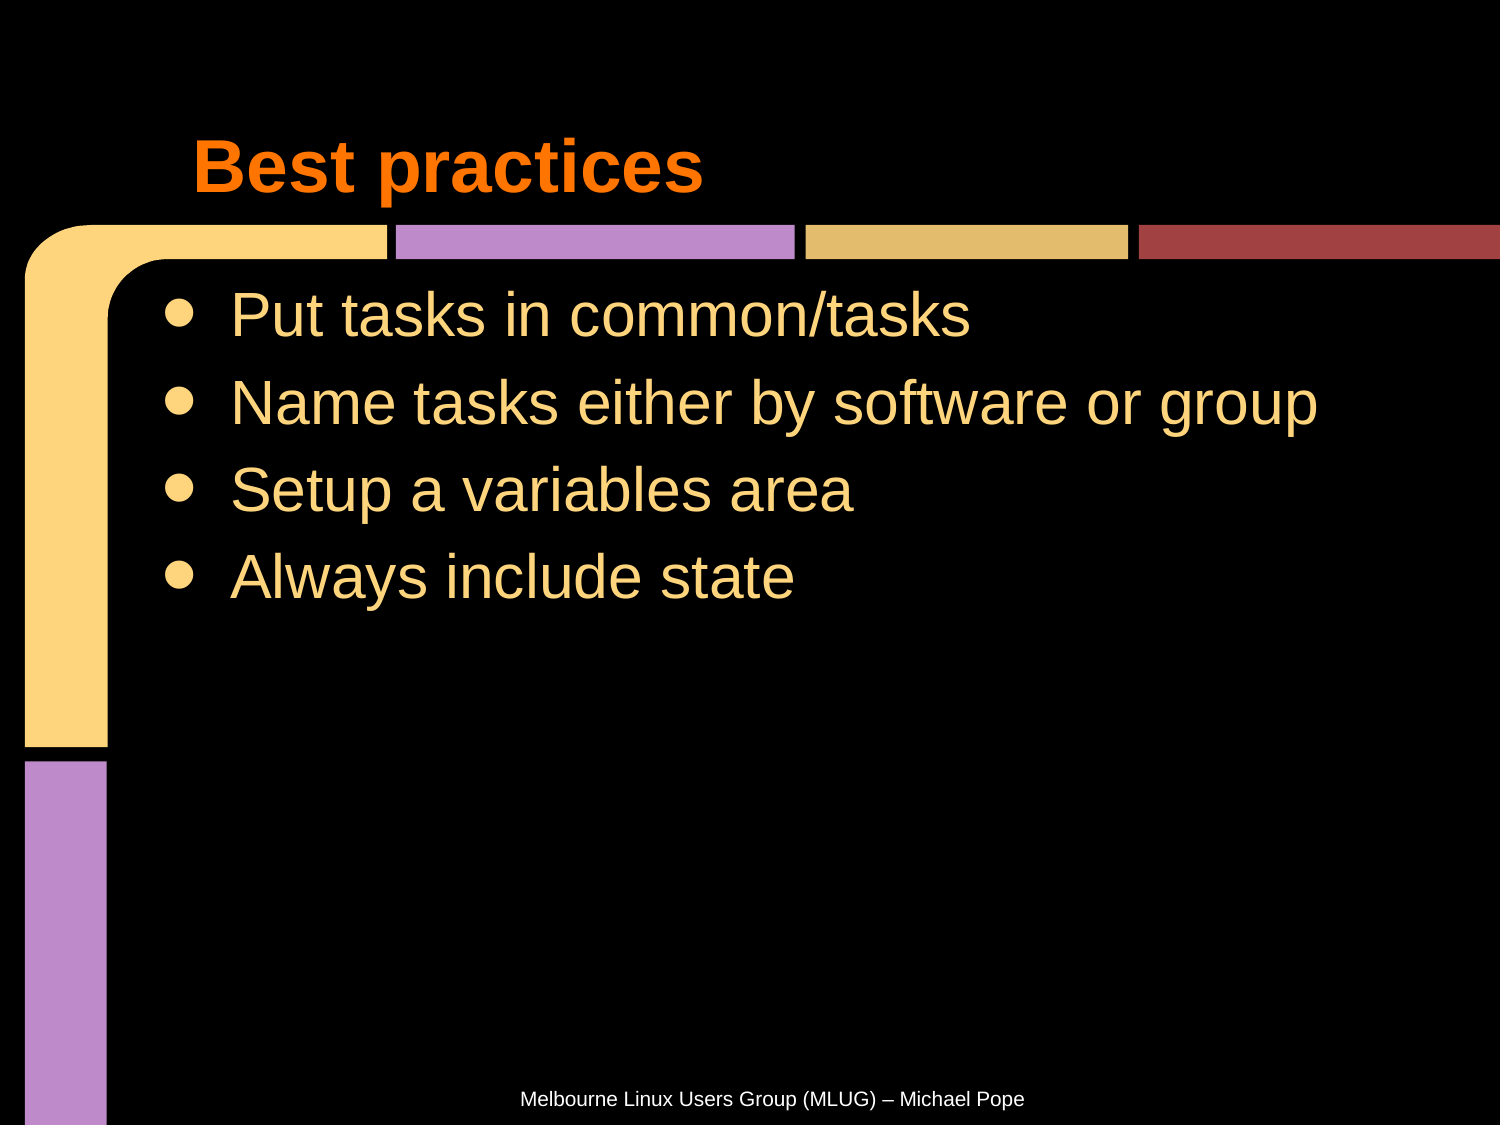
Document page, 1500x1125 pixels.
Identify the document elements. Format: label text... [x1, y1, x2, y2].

title Best practices [140, 35, 1425, 223]
list Put tasks in common/tasks Name tasks either by software or group Setup a variables area Always include state http://ansible.cc/docs/bestpractices.html [140, 259, 1425, 1078]
